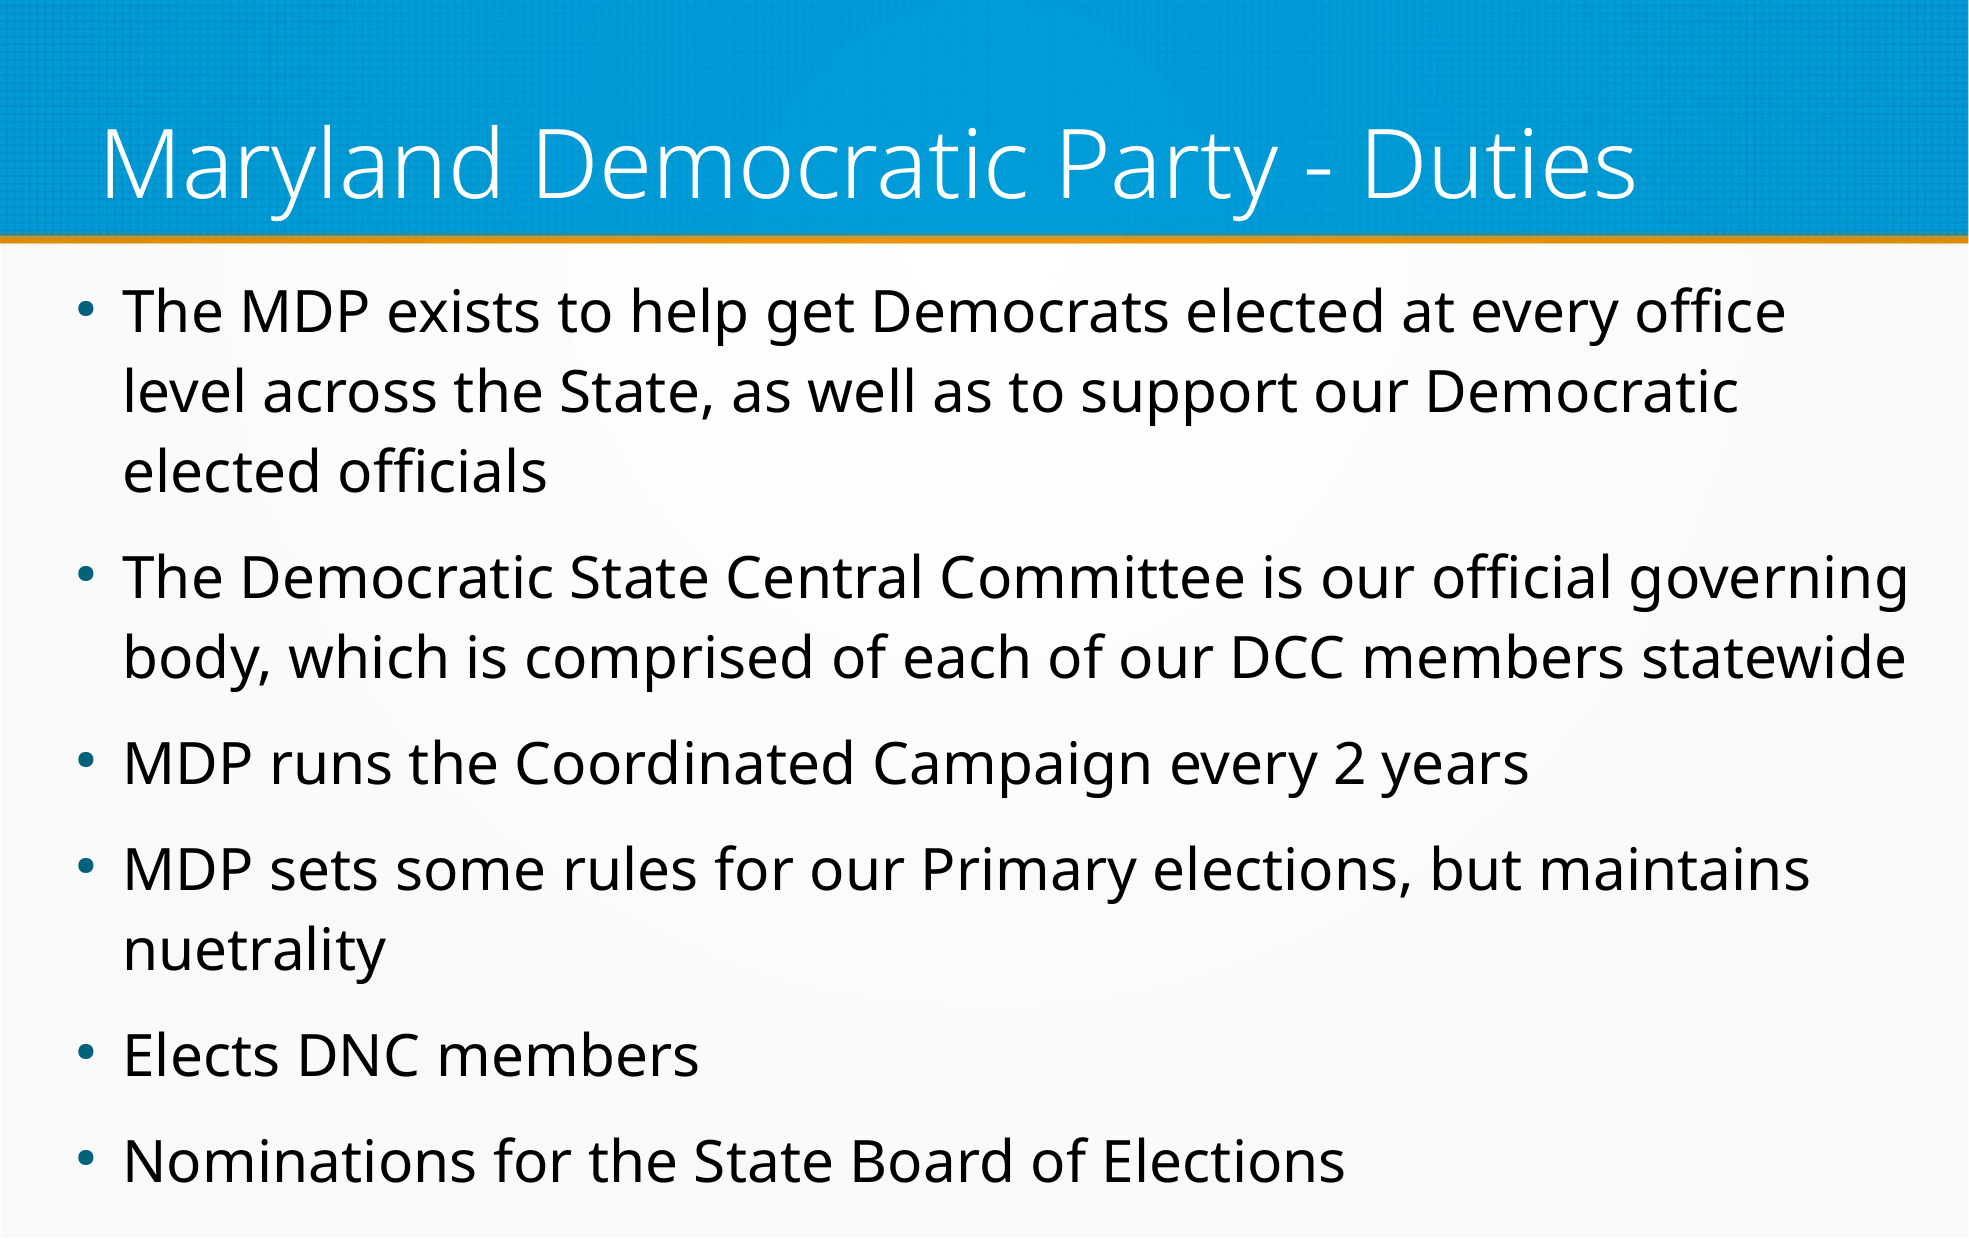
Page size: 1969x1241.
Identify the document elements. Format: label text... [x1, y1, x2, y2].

list The MDP exists to help get Democrats elected at every office level across the State, as well as to support our Democratic elected officials The Democratic State Central Committee is our official governing body, which is comprised of each of our DCC members statewide MDP runs the Coordinated Campaign every 2 years MDP sets some rules for our Primary elections, but maintains nuetrality Elects DNC members Nominations for the State Board of Elections [60, 270, 1921, 1216]
title Maryland Democratic Party - Duties [98, 19, 1870, 227]
picture [0, 233, 1969, 1241]
